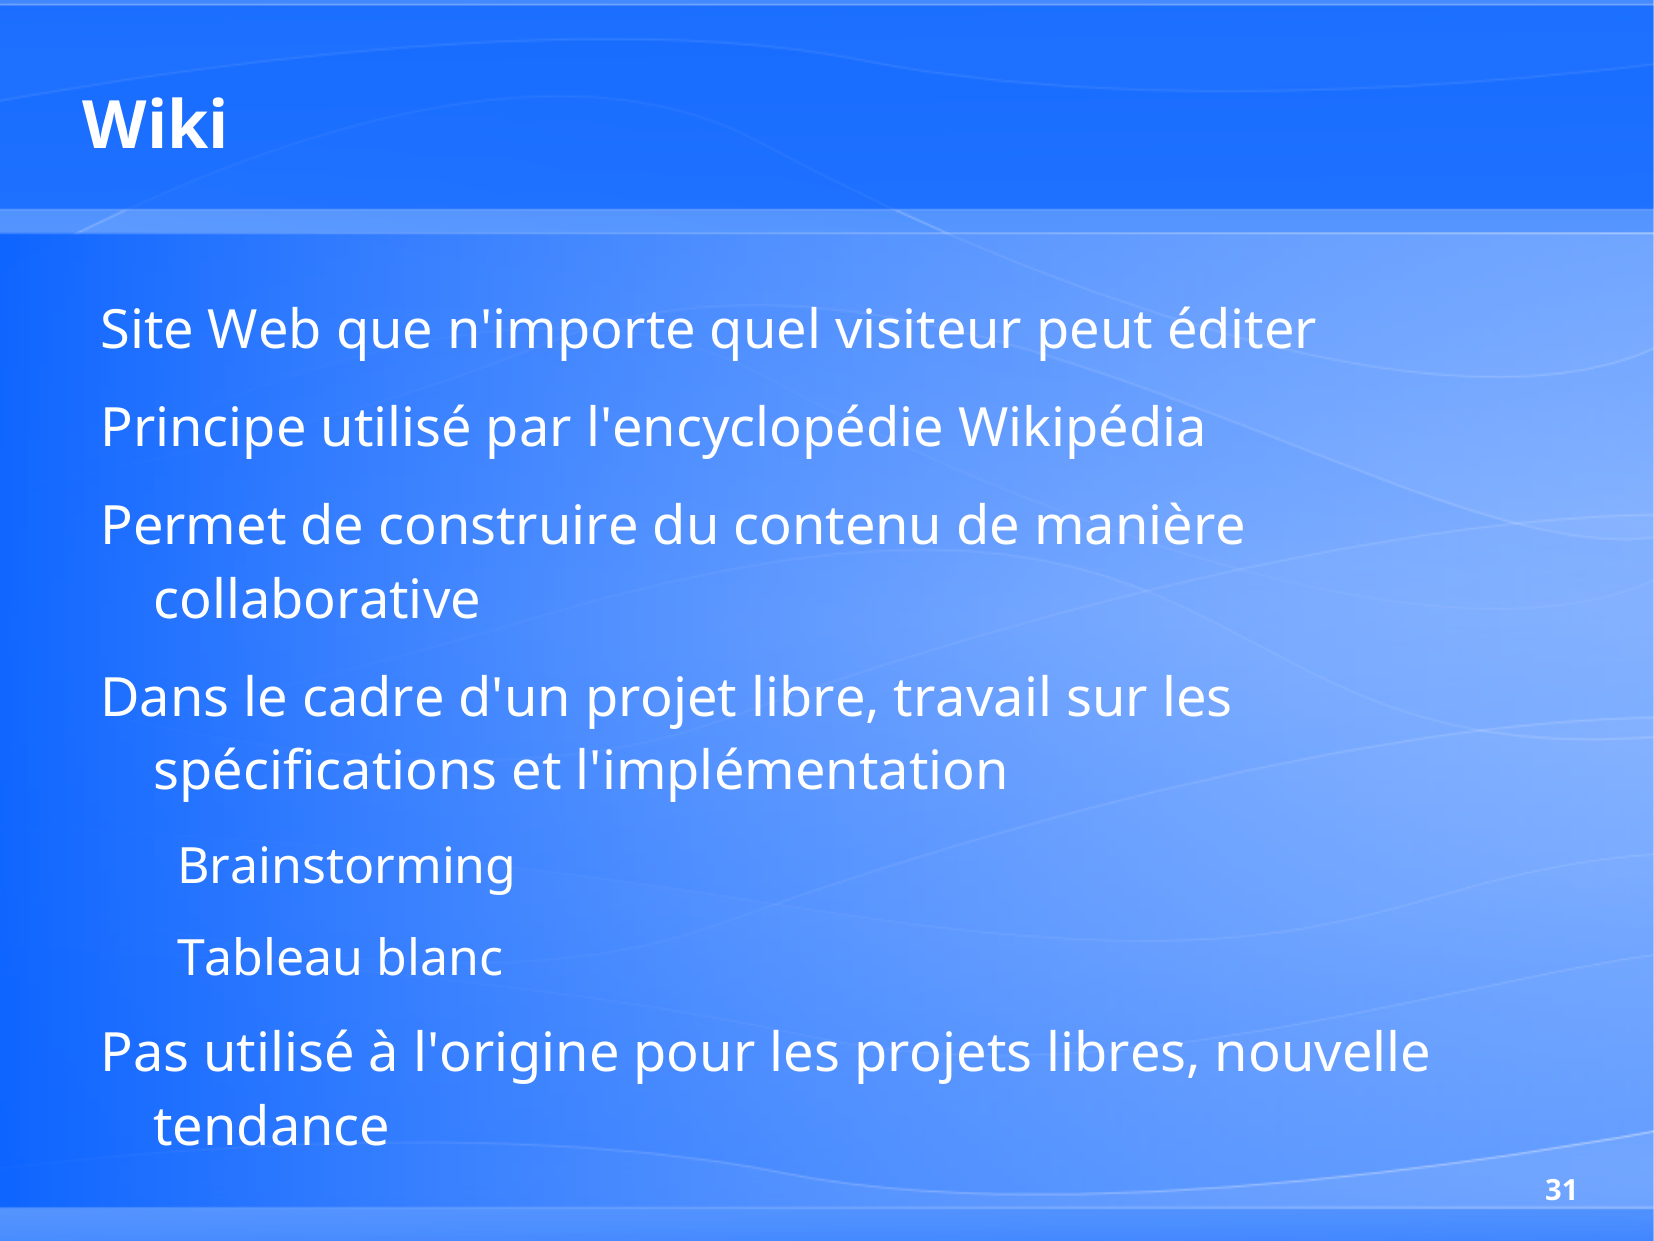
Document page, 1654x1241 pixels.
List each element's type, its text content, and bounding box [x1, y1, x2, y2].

list Site Web que n'importe quel visiteur peut éditer Principe utilisé par l'encyclopédie Wikipédia Permet de construire du contenu de manière collaborative Dans le cadre d'un projet libre, travail sur les spécifications et l'implémentation Brainstorming Tableau blanc Pas utilisé à l'origine pour les projets libres, nouvelle tendance [82, 290, 1571, 1108]
title Wiki [23, 15, 1625, 229]
picture [0, 0, 1654, 1241]
